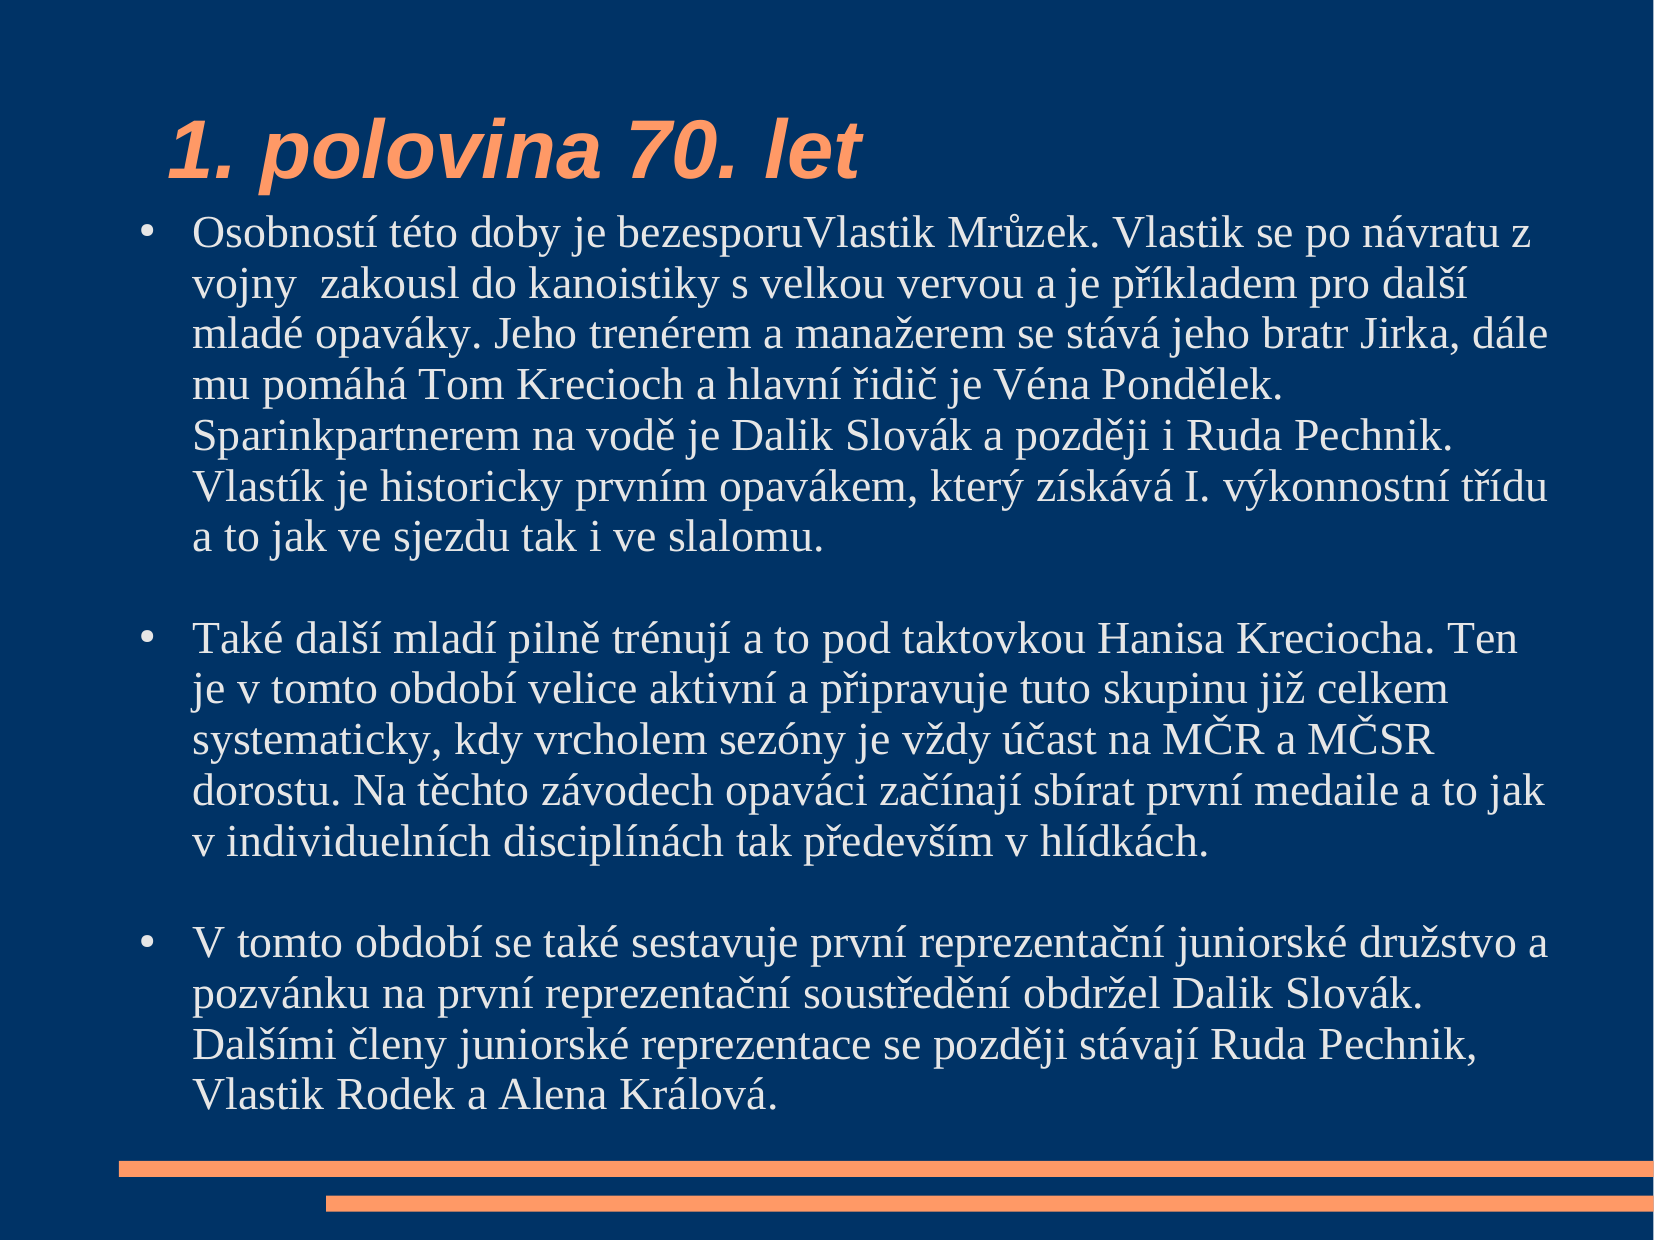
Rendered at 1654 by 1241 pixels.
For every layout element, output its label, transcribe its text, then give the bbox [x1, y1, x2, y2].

title 1. polovina 70. let [121, 46, 1534, 206]
list Osobností této doby je bezesporuVlastik Mrůzek. Vlastik se po návratu z vojny zakousl do kanoistiky s velkou vervou a je příkladem pro další mladé opaváky. Jeho trenérem a manažerem se stává jeho bratr Jirka, dále mu pomáhá Tom Krecioch a hlavní řidič je Véna Pondělek. Sparinkpartnerem na vodě je Dalik Slovák a později i Ruda Pechnik. Vlastík je historicky prvním opavákem, který získává I. výkonnostní třídu a to jak ve sjezdu tak i ve slalomu. Také další mladí pilně trénují a to pod taktovkou Hanisa Kreciocha. Ten je v tomto období velice aktivní a připravuje tuto skupinu již celkem systematicky, kdy vrcholem sezóny je vždy účast na MČR a MČSR dorostu. Na těchto závodech opaváci začínají sbírat první medaile a to jak v individuelních disciplínách tak především v hlídkách. V tomto období se také sestavuje první reprezentační juniorské družstvo a pozvánku na první reprezentační soustředění obdržel Dalik Slovák. Dalšími členy juniorské reprezentace se později stávají Ruda Pechnik, Vlastik Rodek a Alena Králová. [121, 206, 1561, 1133]
